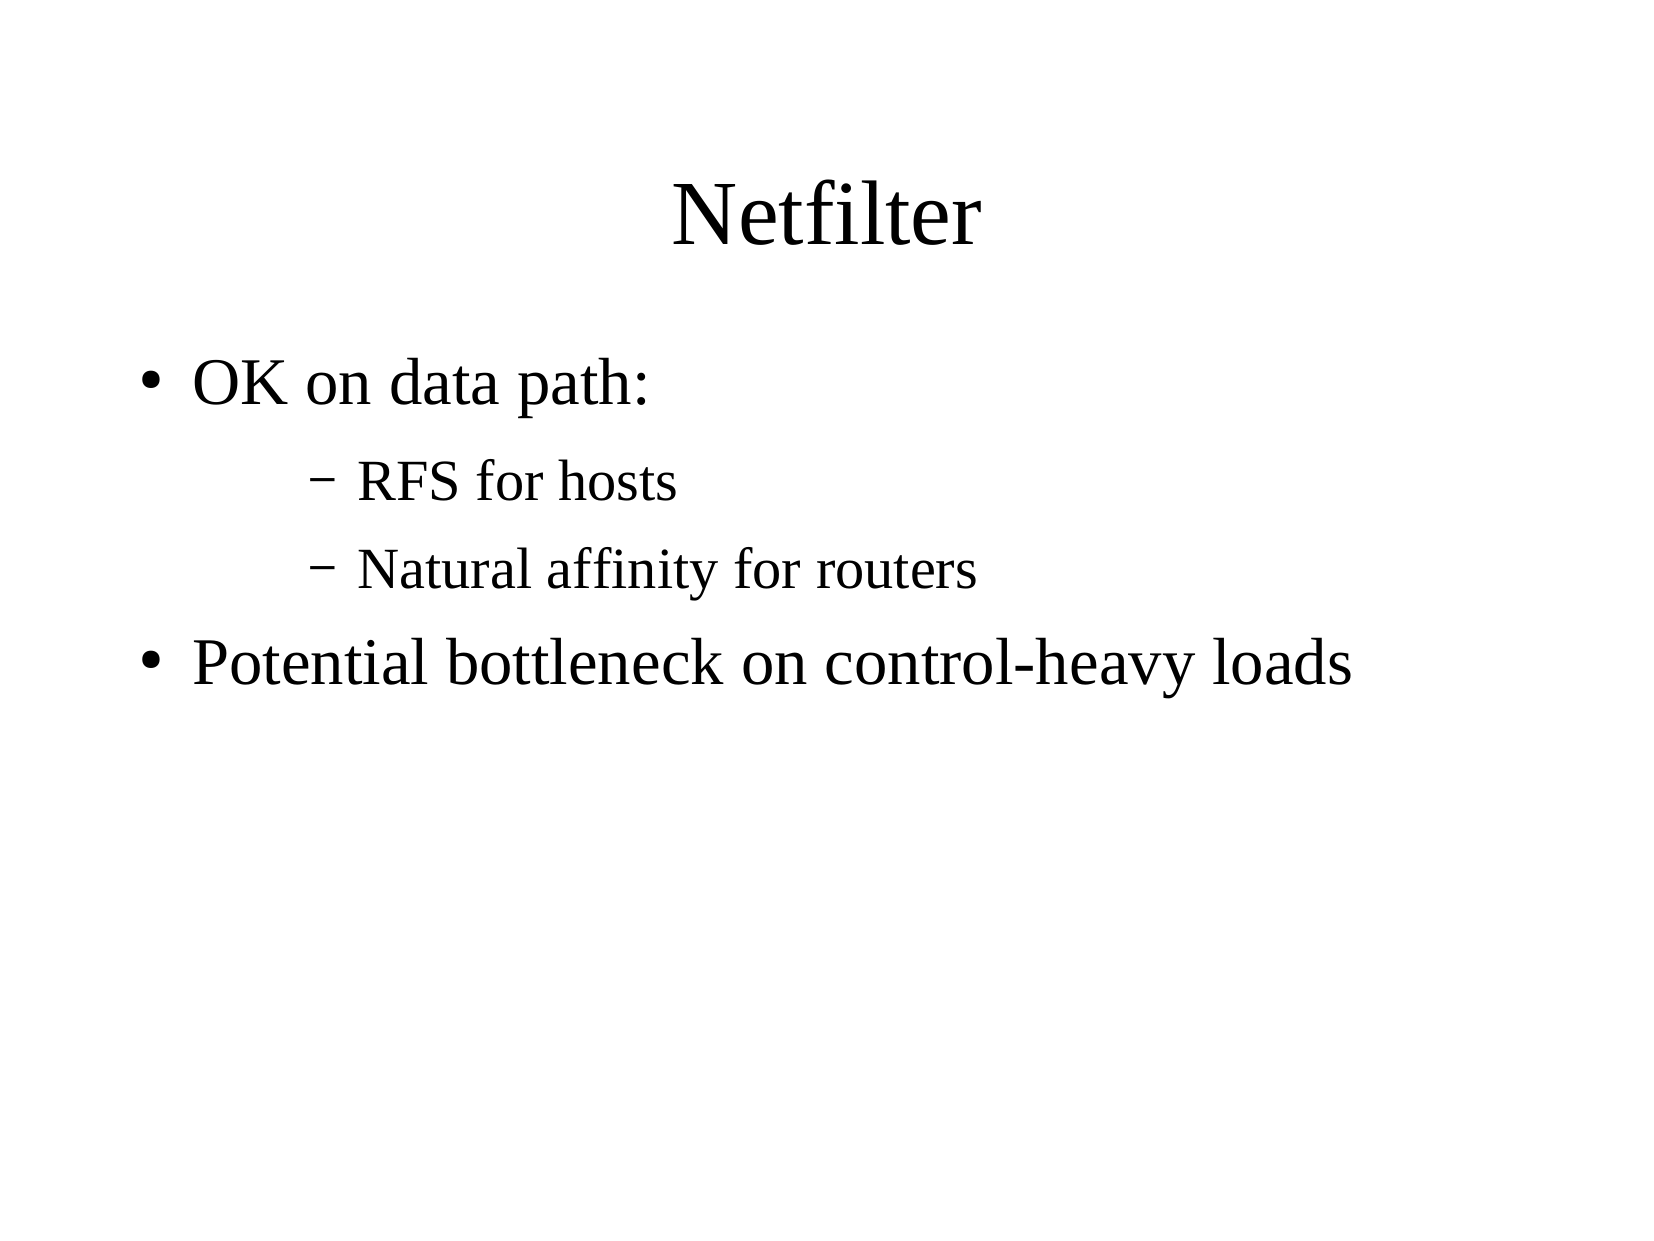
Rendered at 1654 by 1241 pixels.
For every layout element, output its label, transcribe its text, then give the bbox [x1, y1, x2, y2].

title Netfilter [121, 110, 1534, 318]
list OK on data path: RFS for hosts Natural affinity for routers Potential bottleneck on control-heavy loads [121, 344, 1534, 1127]
